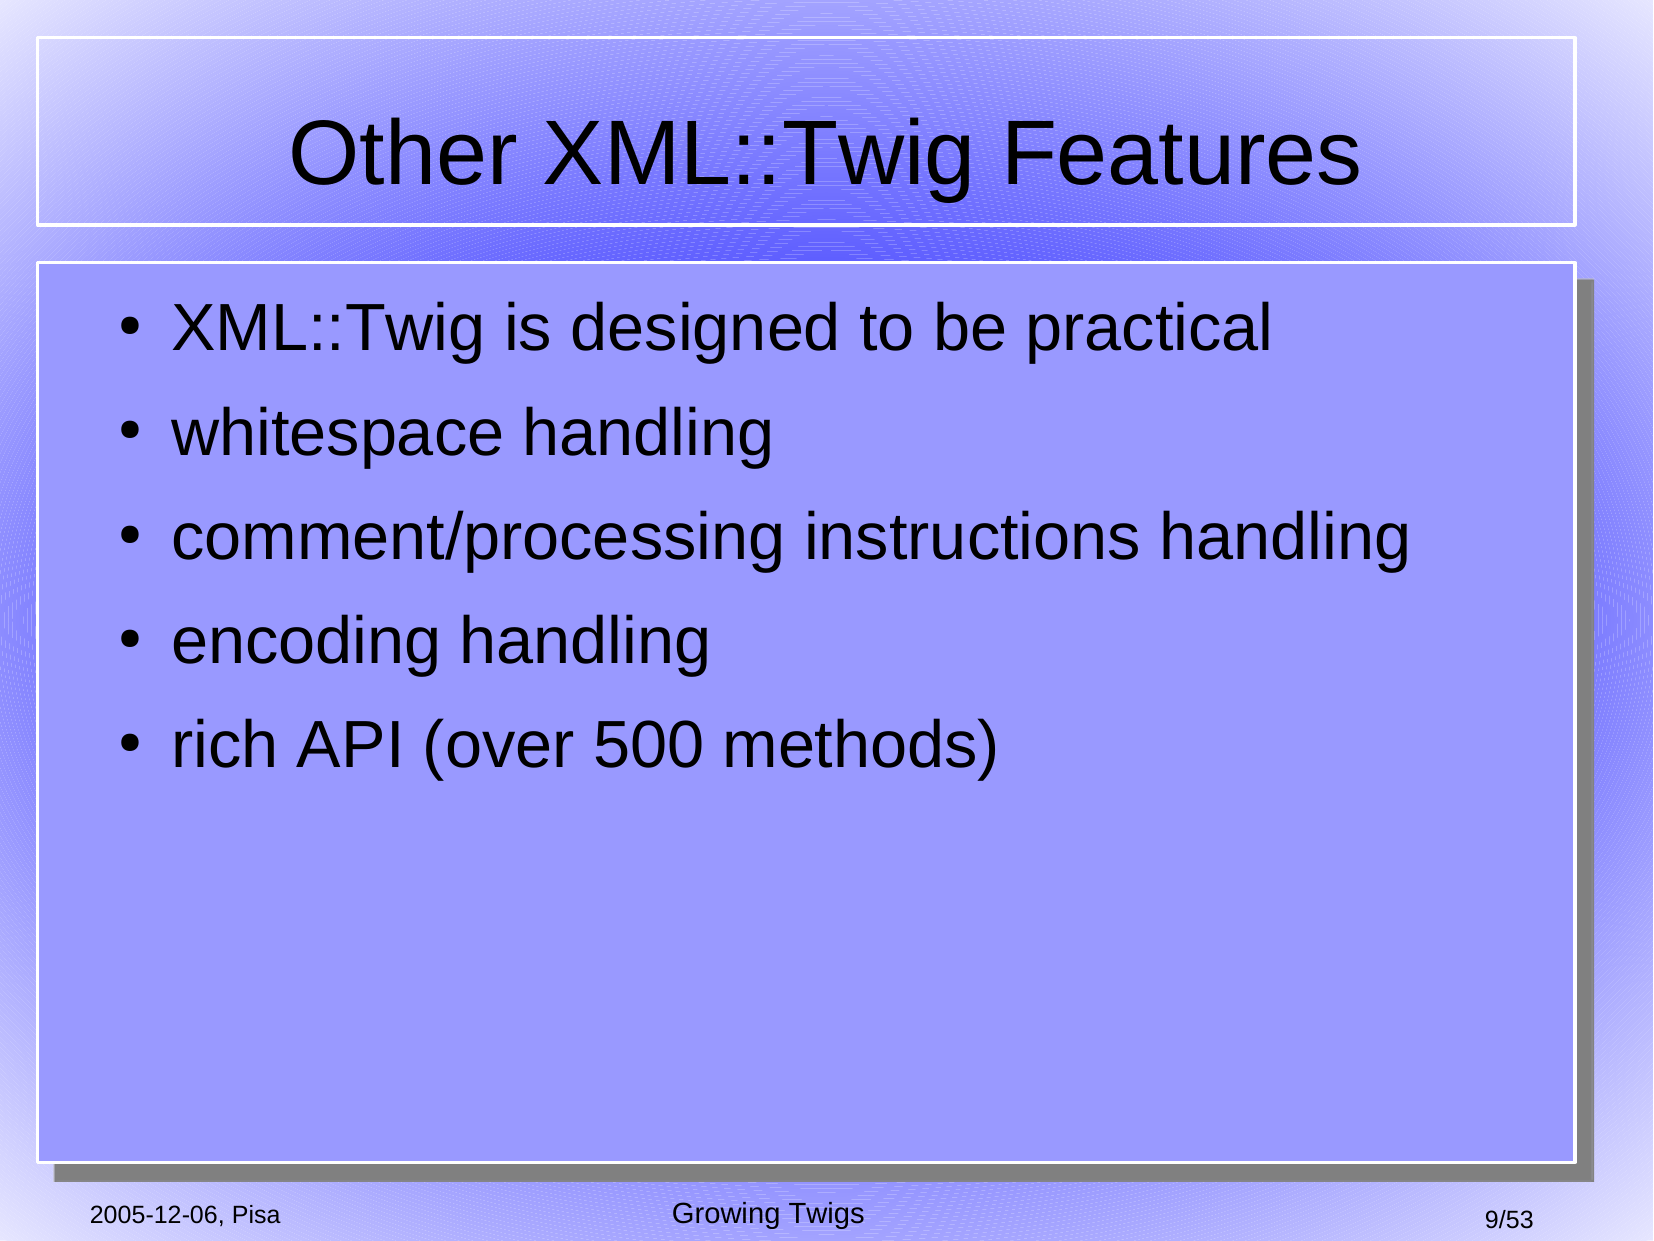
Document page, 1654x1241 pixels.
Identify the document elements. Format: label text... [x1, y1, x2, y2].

list XML::Twig is designed to be practical whitespace handling comment/processing instructions handling encoding handling rich API (over 500 methods) [82, 290, 1571, 1126]
title Other XML::Twig Features [82, 49, 1571, 257]
